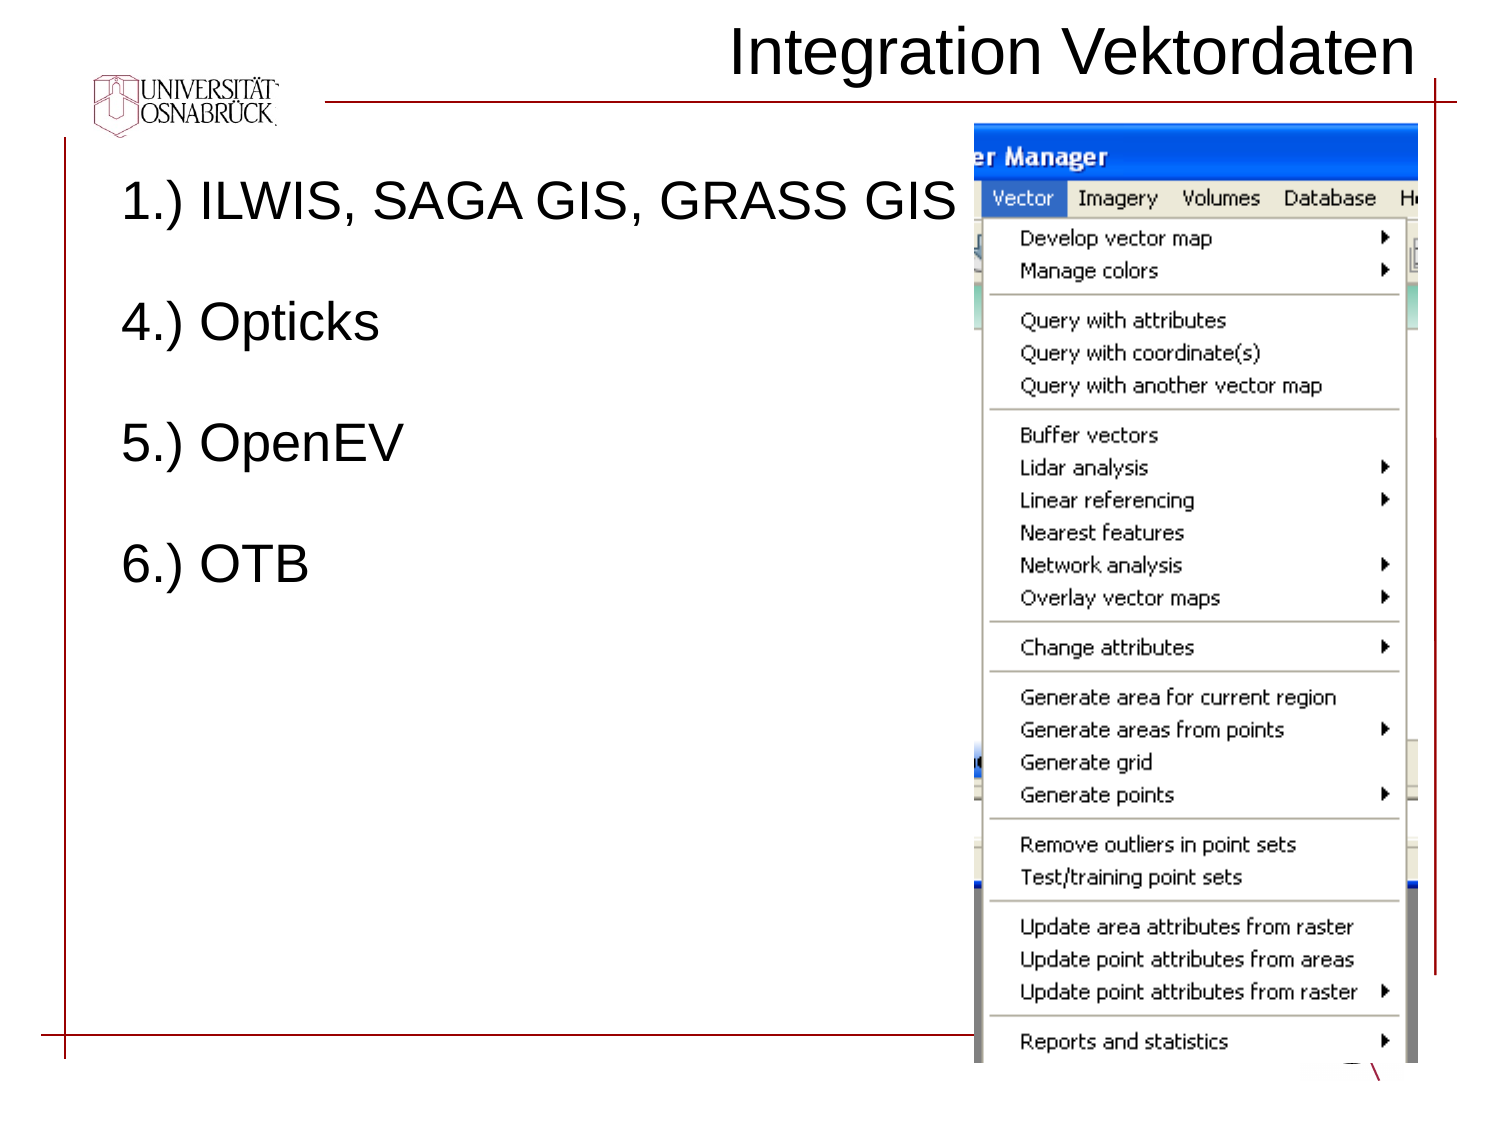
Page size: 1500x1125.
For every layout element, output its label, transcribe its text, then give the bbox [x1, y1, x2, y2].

picture [974, 118, 1418, 1081]
subtitle 1.) ILWIS, SAGA GIS, GRASS GIS 4.) Opticks 5.) OpenEV 6.) OTB [96, 170, 974, 913]
title Integration Vektordaten [290, 13, 1418, 89]
picture [93, 75, 279, 138]
subtitle 1.) ILWIS, SAGA GIS, GRASS GIS 4.) Opticks 5.) OpenEV 6.) OTB [1418, 170, 1447, 913]
